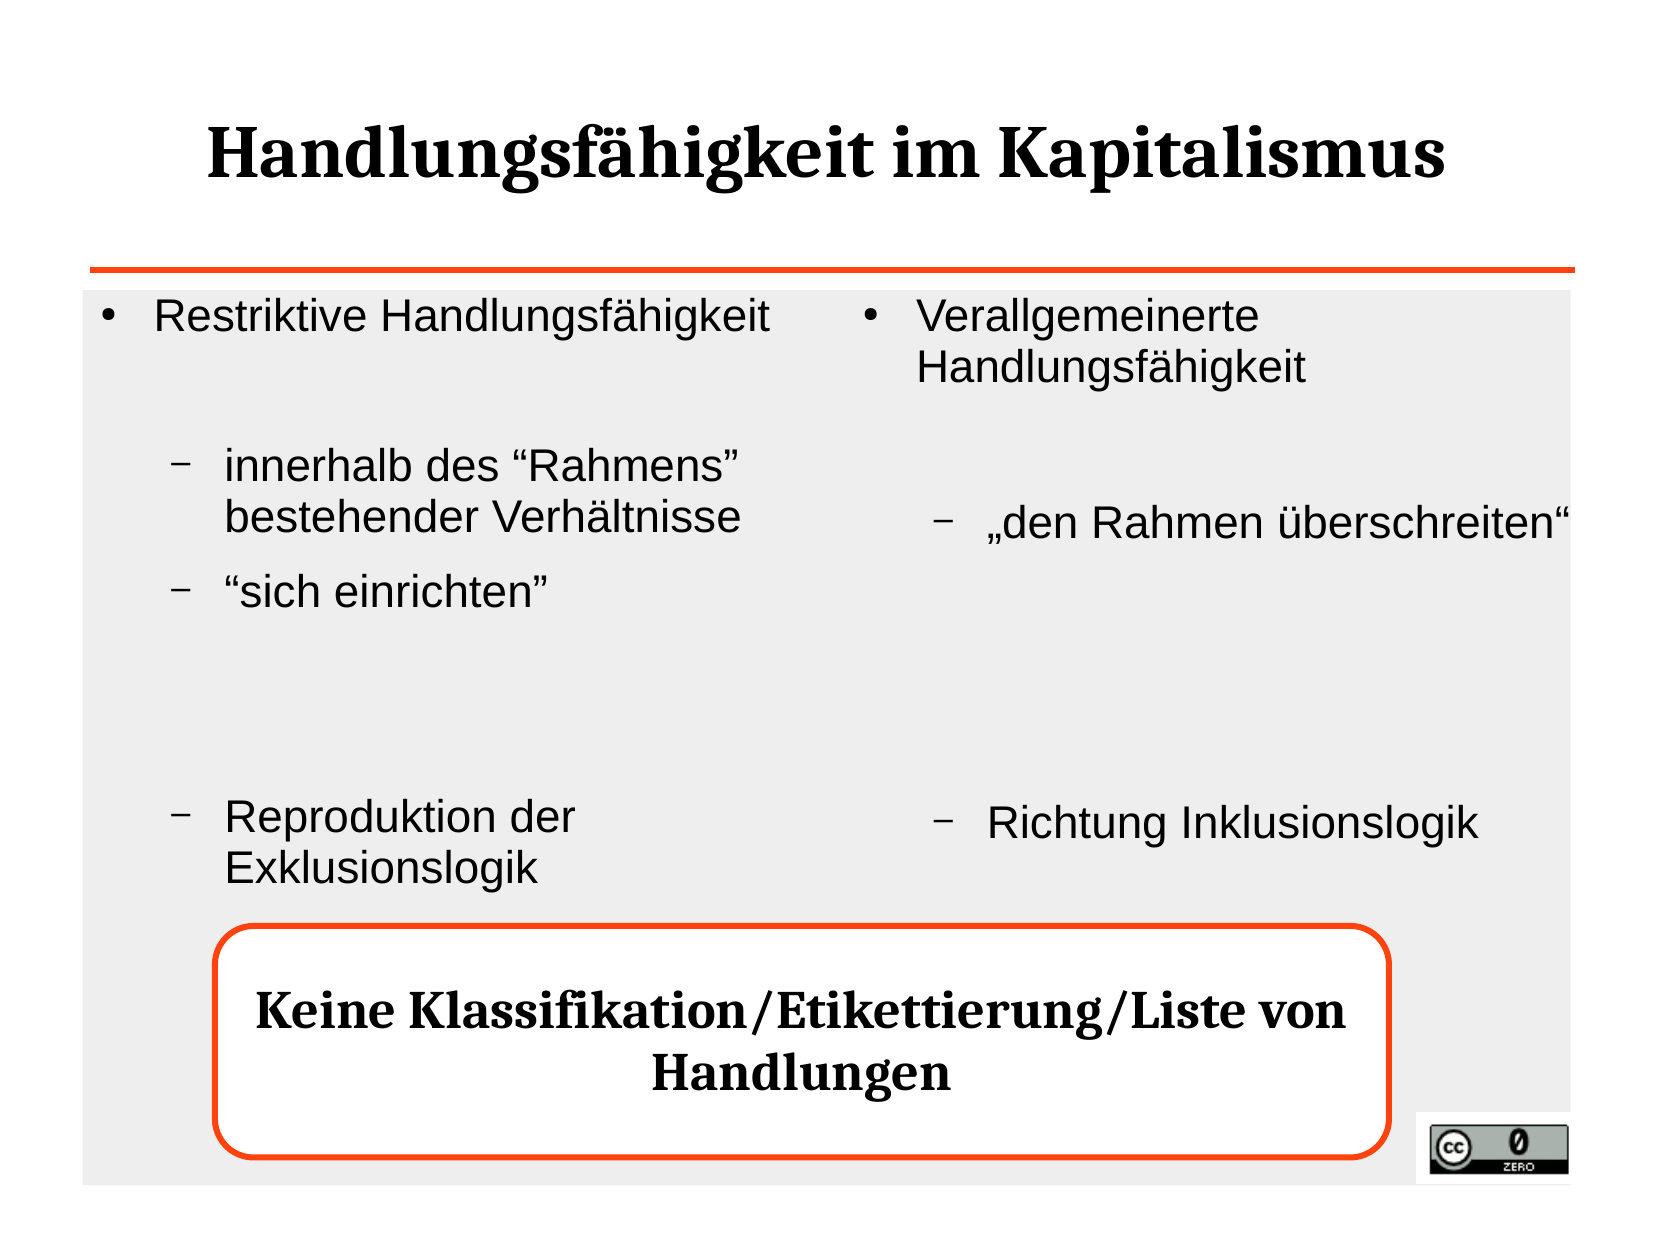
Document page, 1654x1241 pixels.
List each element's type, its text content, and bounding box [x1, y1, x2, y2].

list Verallgemeinerte Handlungsfähigkeit „den Rahmen überschreiten“ Richtung Inklusionslogik [845, 290, 1572, 1010]
list Restriktive Handlungsfähigkeit innerhalb des “Rahmens” bestehender Verhältnisse “sich einrichten” Reproduktion der Exklusionslogik [82, 290, 809, 1010]
title Handlungsfähigkeit im Kapitalismus [82, 49, 1571, 257]
text_box Keine Klassifikation/Etikettierung/Liste von Handlungen [214, 925, 1389, 1158]
picture [1416, 1112, 1580, 1184]
